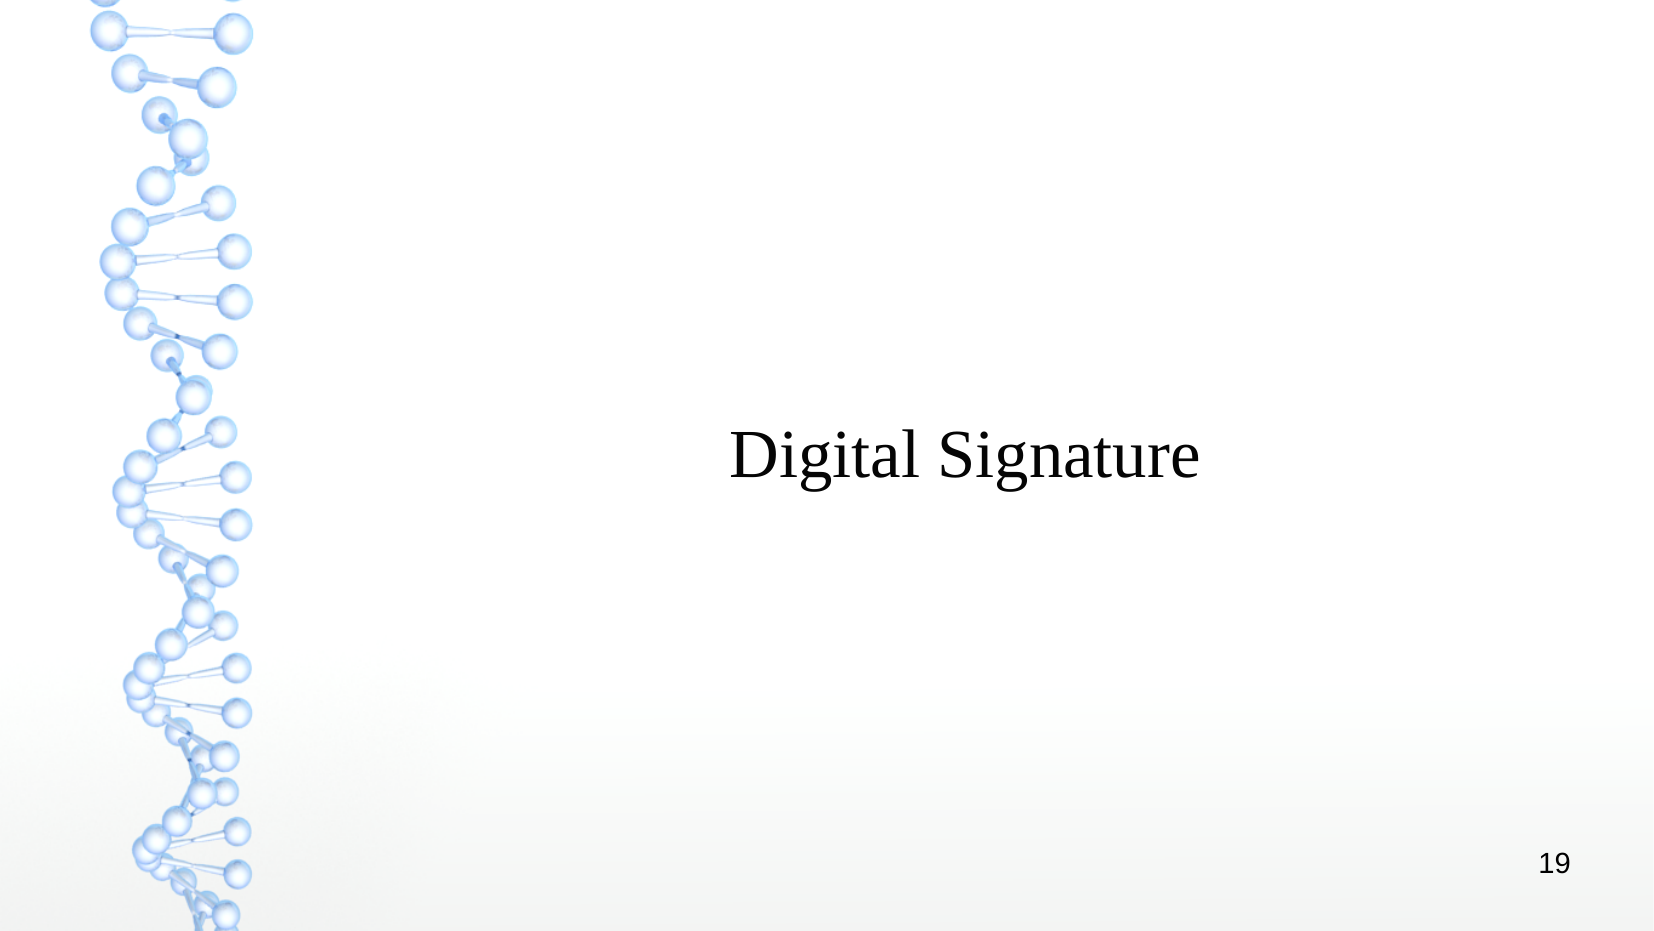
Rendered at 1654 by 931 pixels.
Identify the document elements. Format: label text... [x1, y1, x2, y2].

picture [0, 0, 1654, 931]
title Digital Signature [301, 377, 1630, 532]
